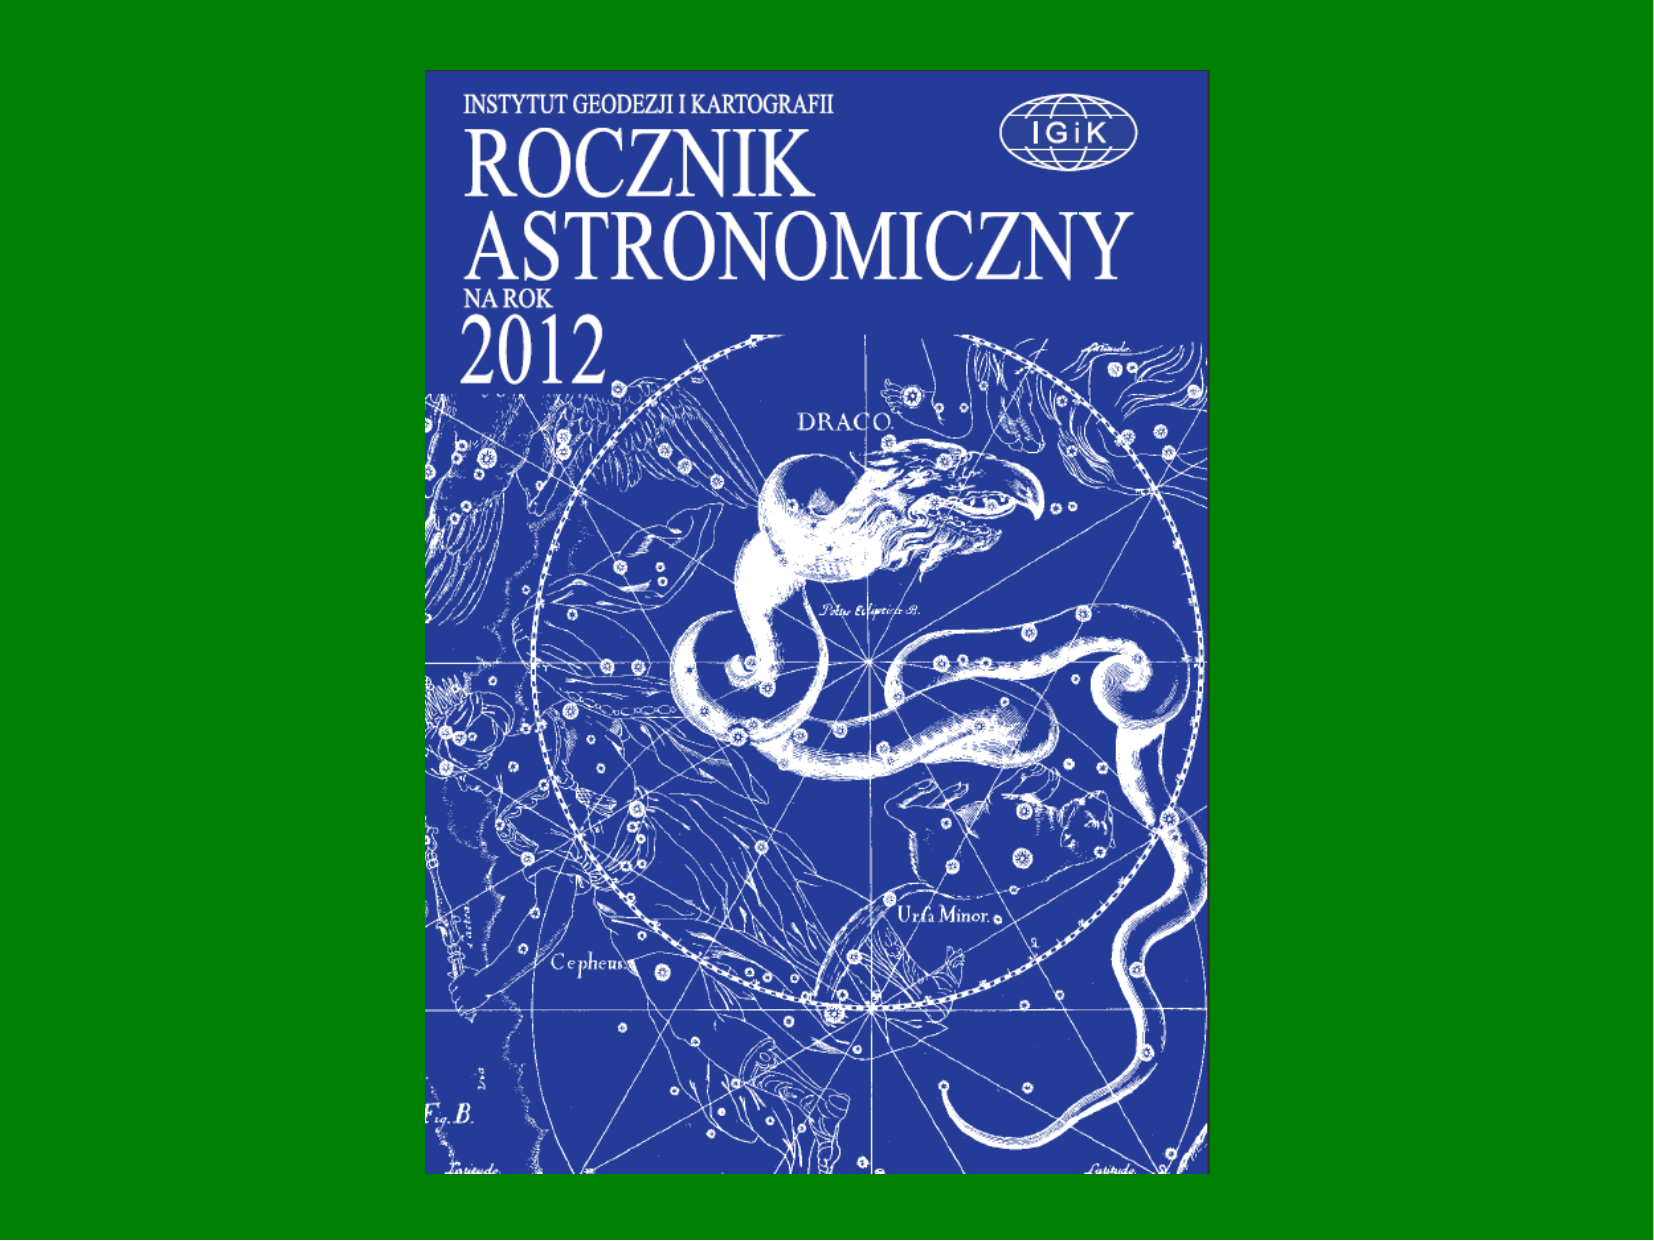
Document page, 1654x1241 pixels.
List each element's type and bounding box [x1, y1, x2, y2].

picture [425, 70, 1210, 1174]
